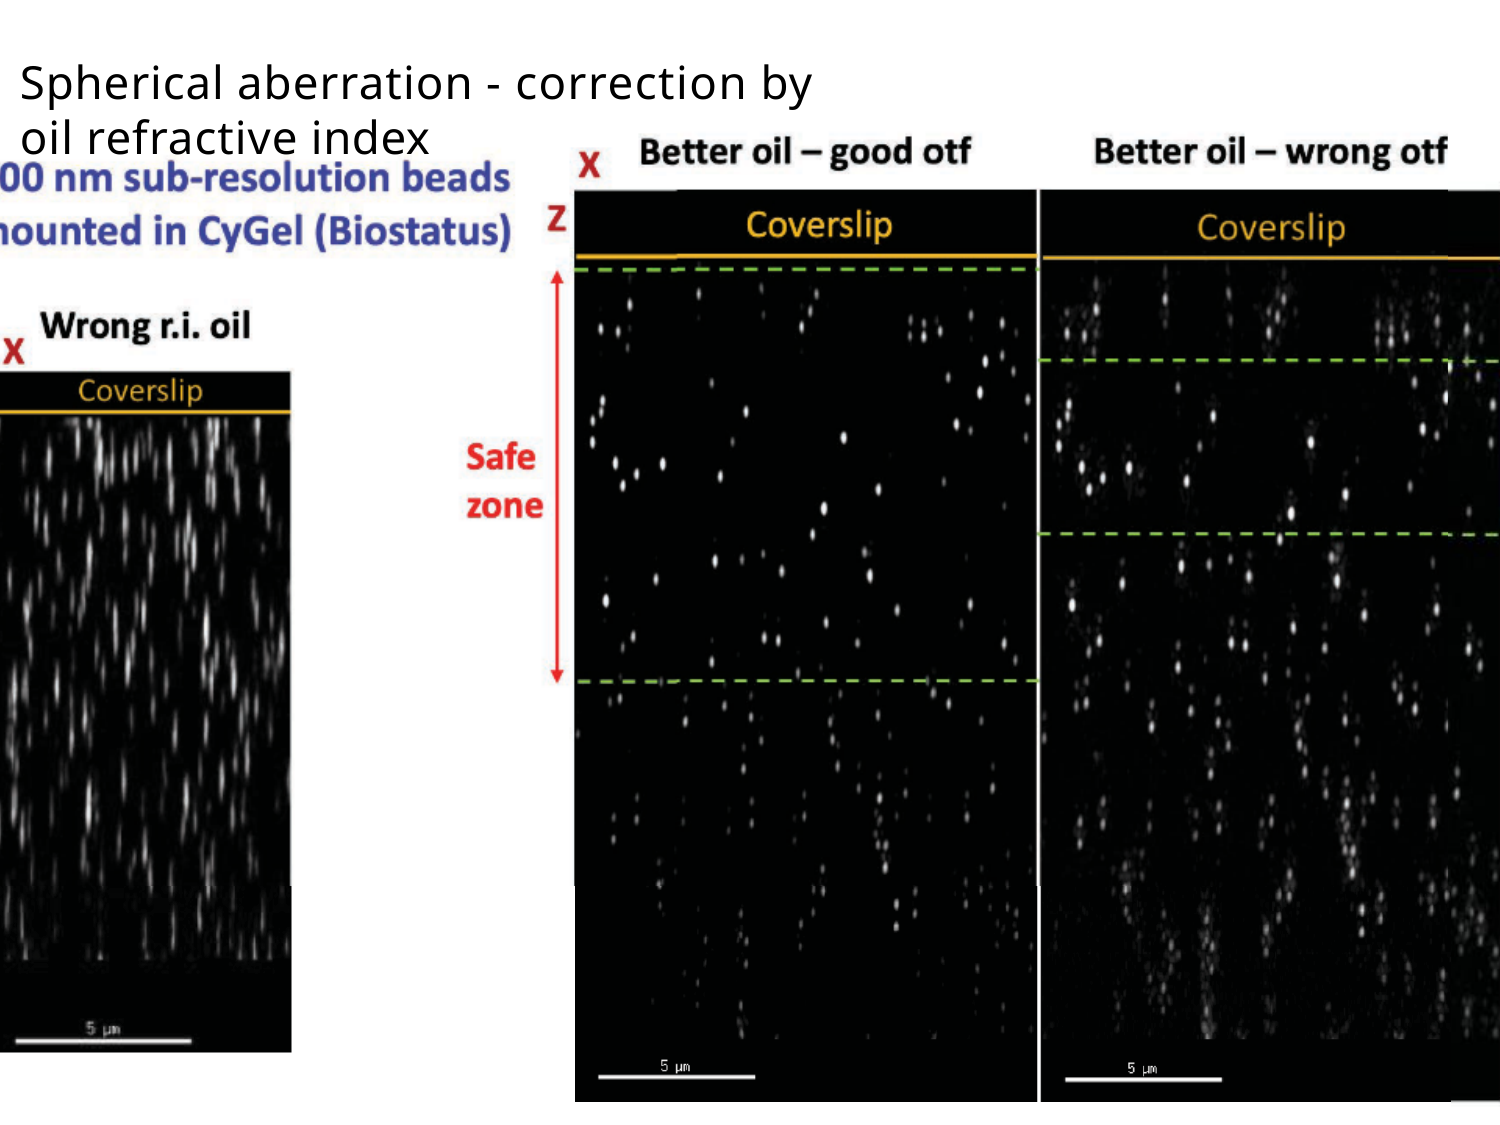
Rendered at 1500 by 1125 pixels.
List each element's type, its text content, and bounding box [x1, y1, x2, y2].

picture [0, 107, 1500, 1110]
title Spherical aberration - correction by oil refractive index [0, 40, 880, 164]
